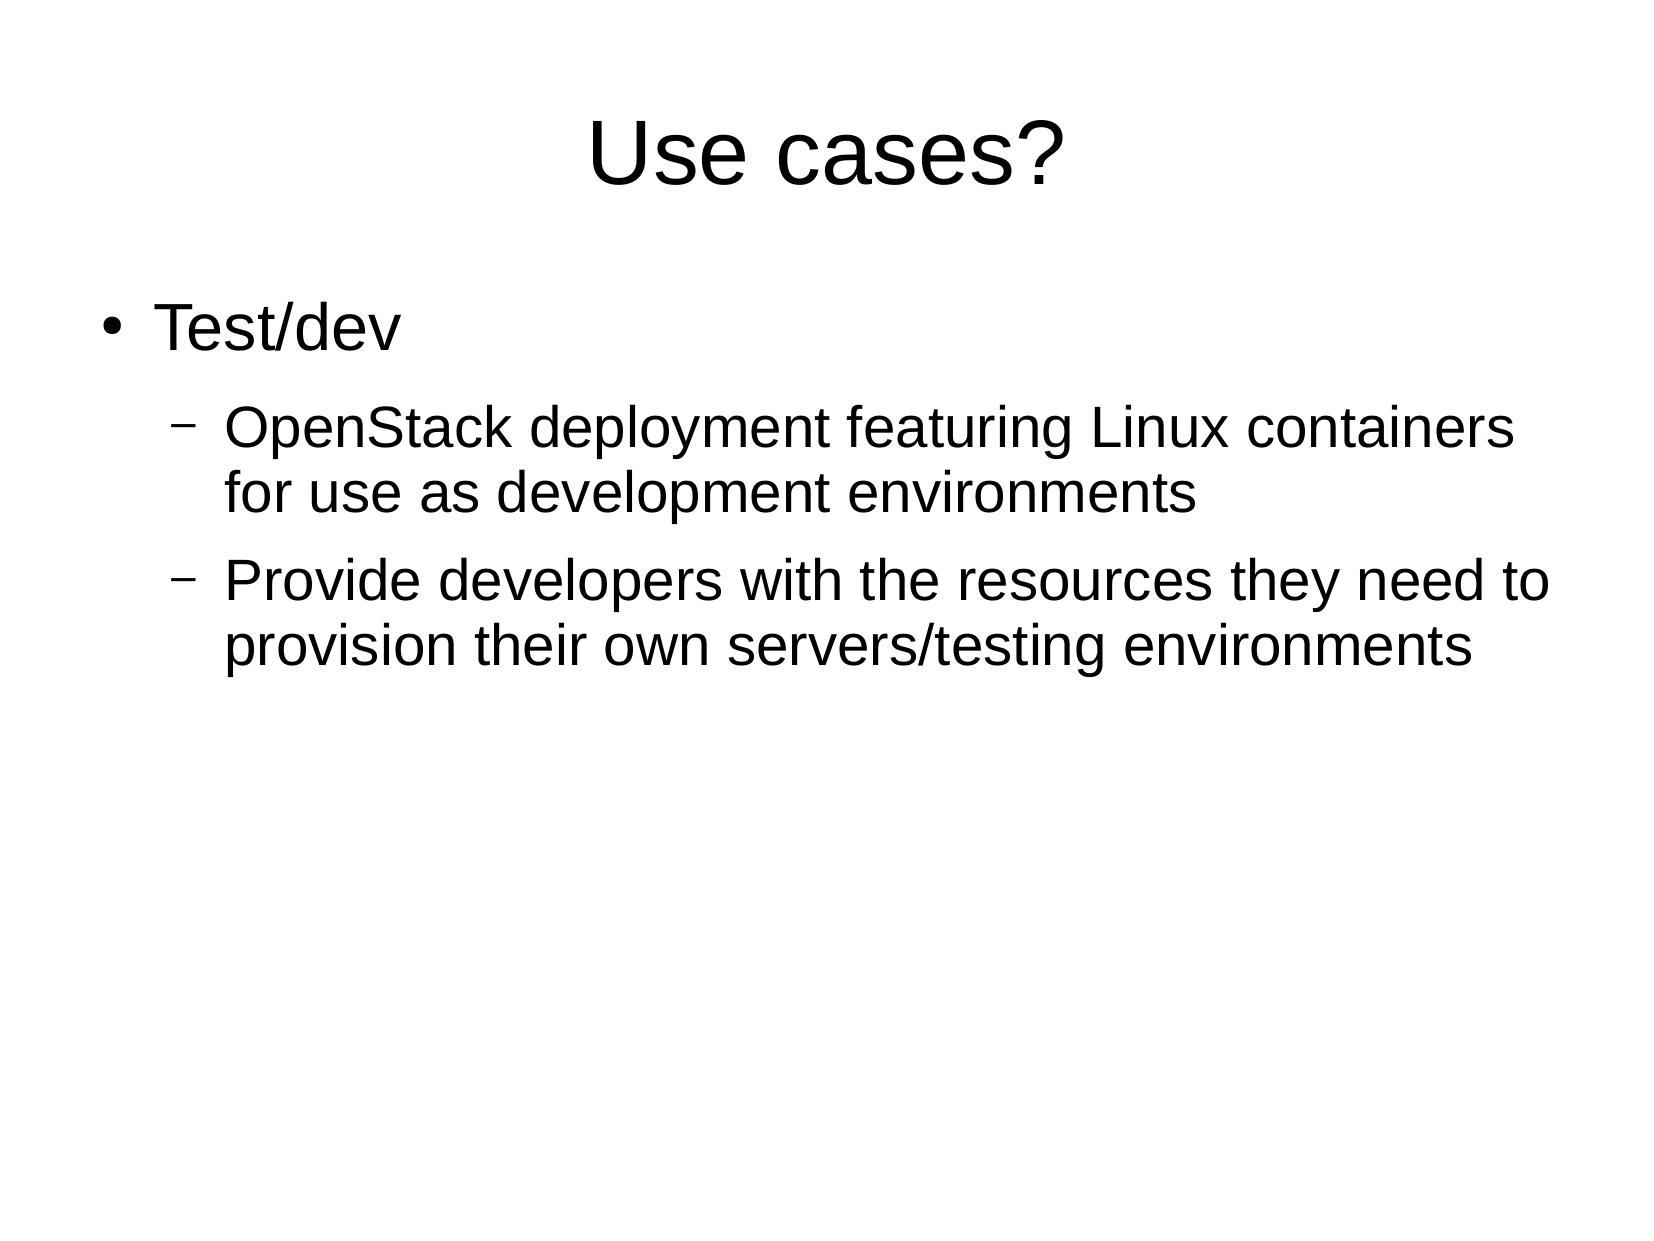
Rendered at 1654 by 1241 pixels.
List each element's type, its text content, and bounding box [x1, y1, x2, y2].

title Use cases? [82, 49, 1571, 257]
list Test/dev OpenStack deployment featuring Linux containers for use as development environments Provide developers with the resources they need to provision their own servers/testing environments [82, 290, 1571, 1010]
